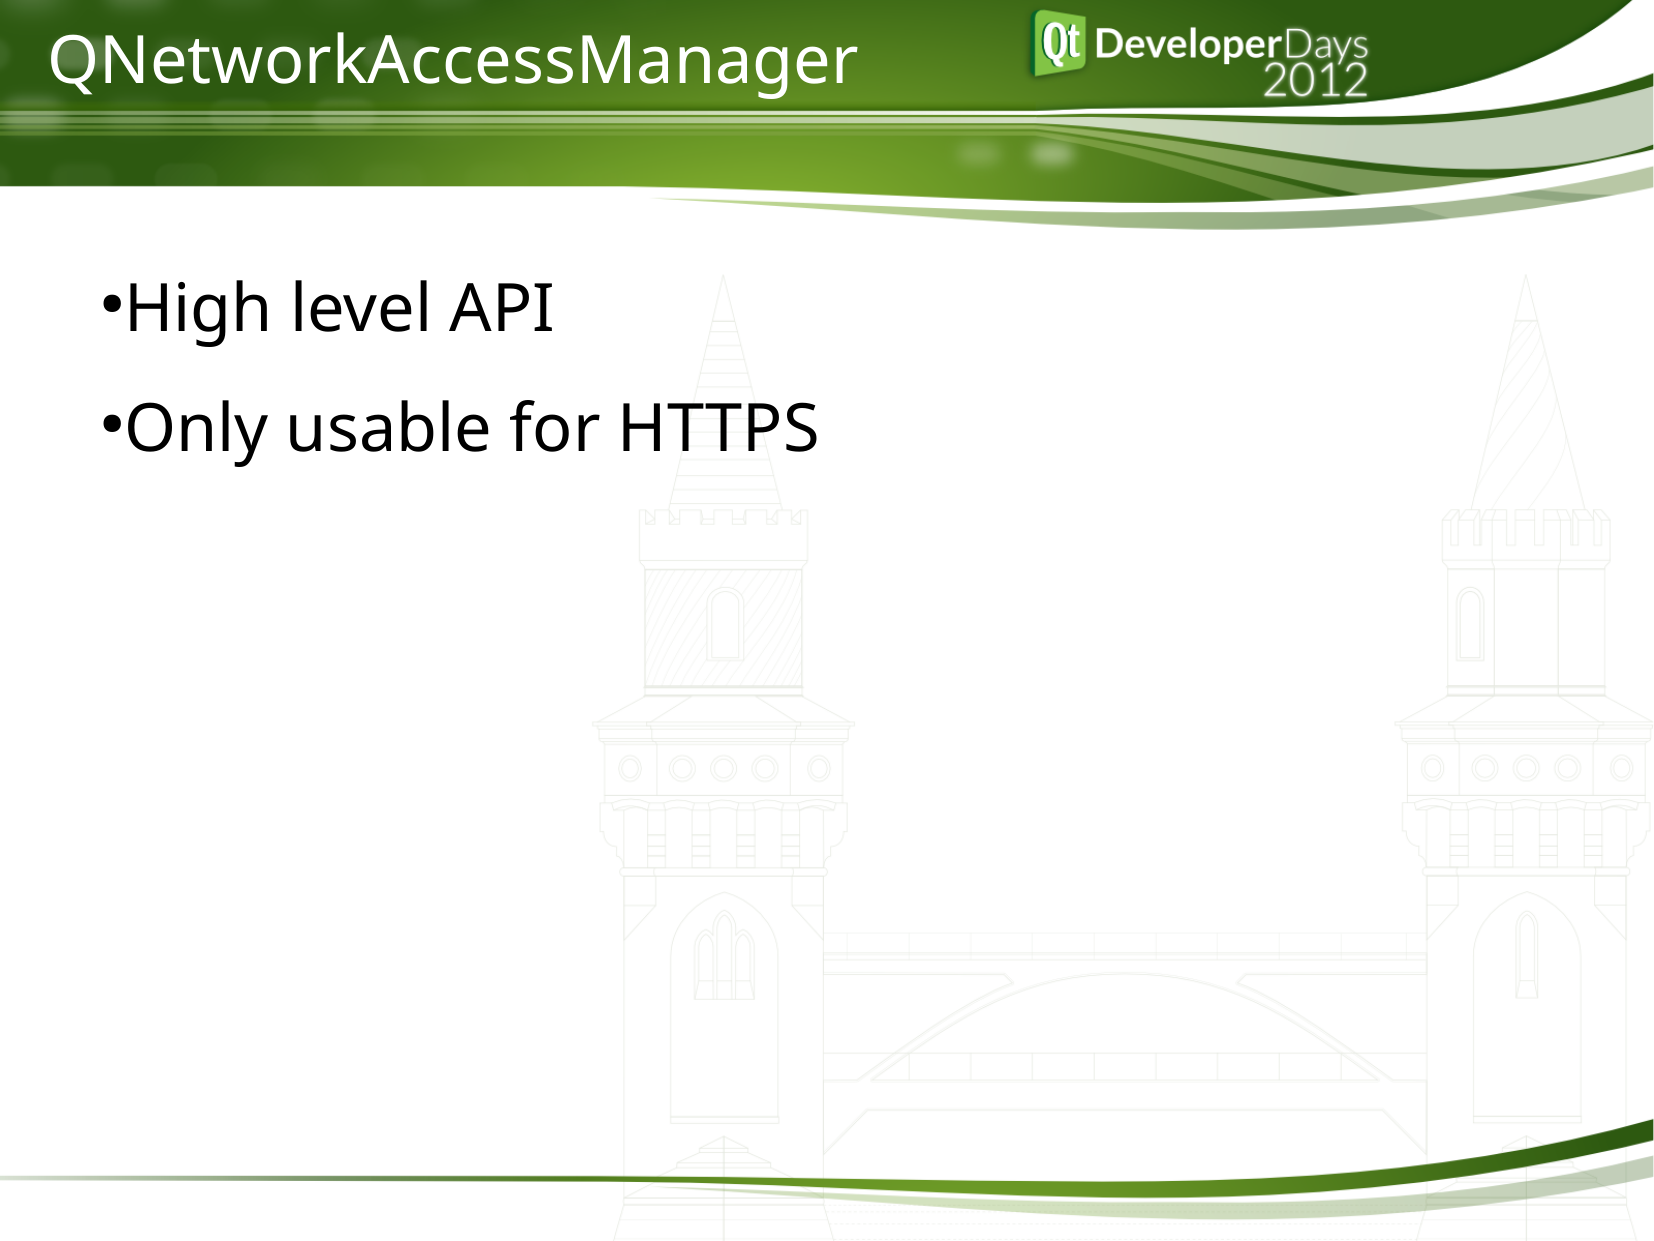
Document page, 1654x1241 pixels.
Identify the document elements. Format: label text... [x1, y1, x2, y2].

list High level API Only usable for HTTPS [82, 259, 1538, 1079]
picture [0, 0, 1654, 1241]
title QNetworkAccessManager [47, 11, 1028, 178]
